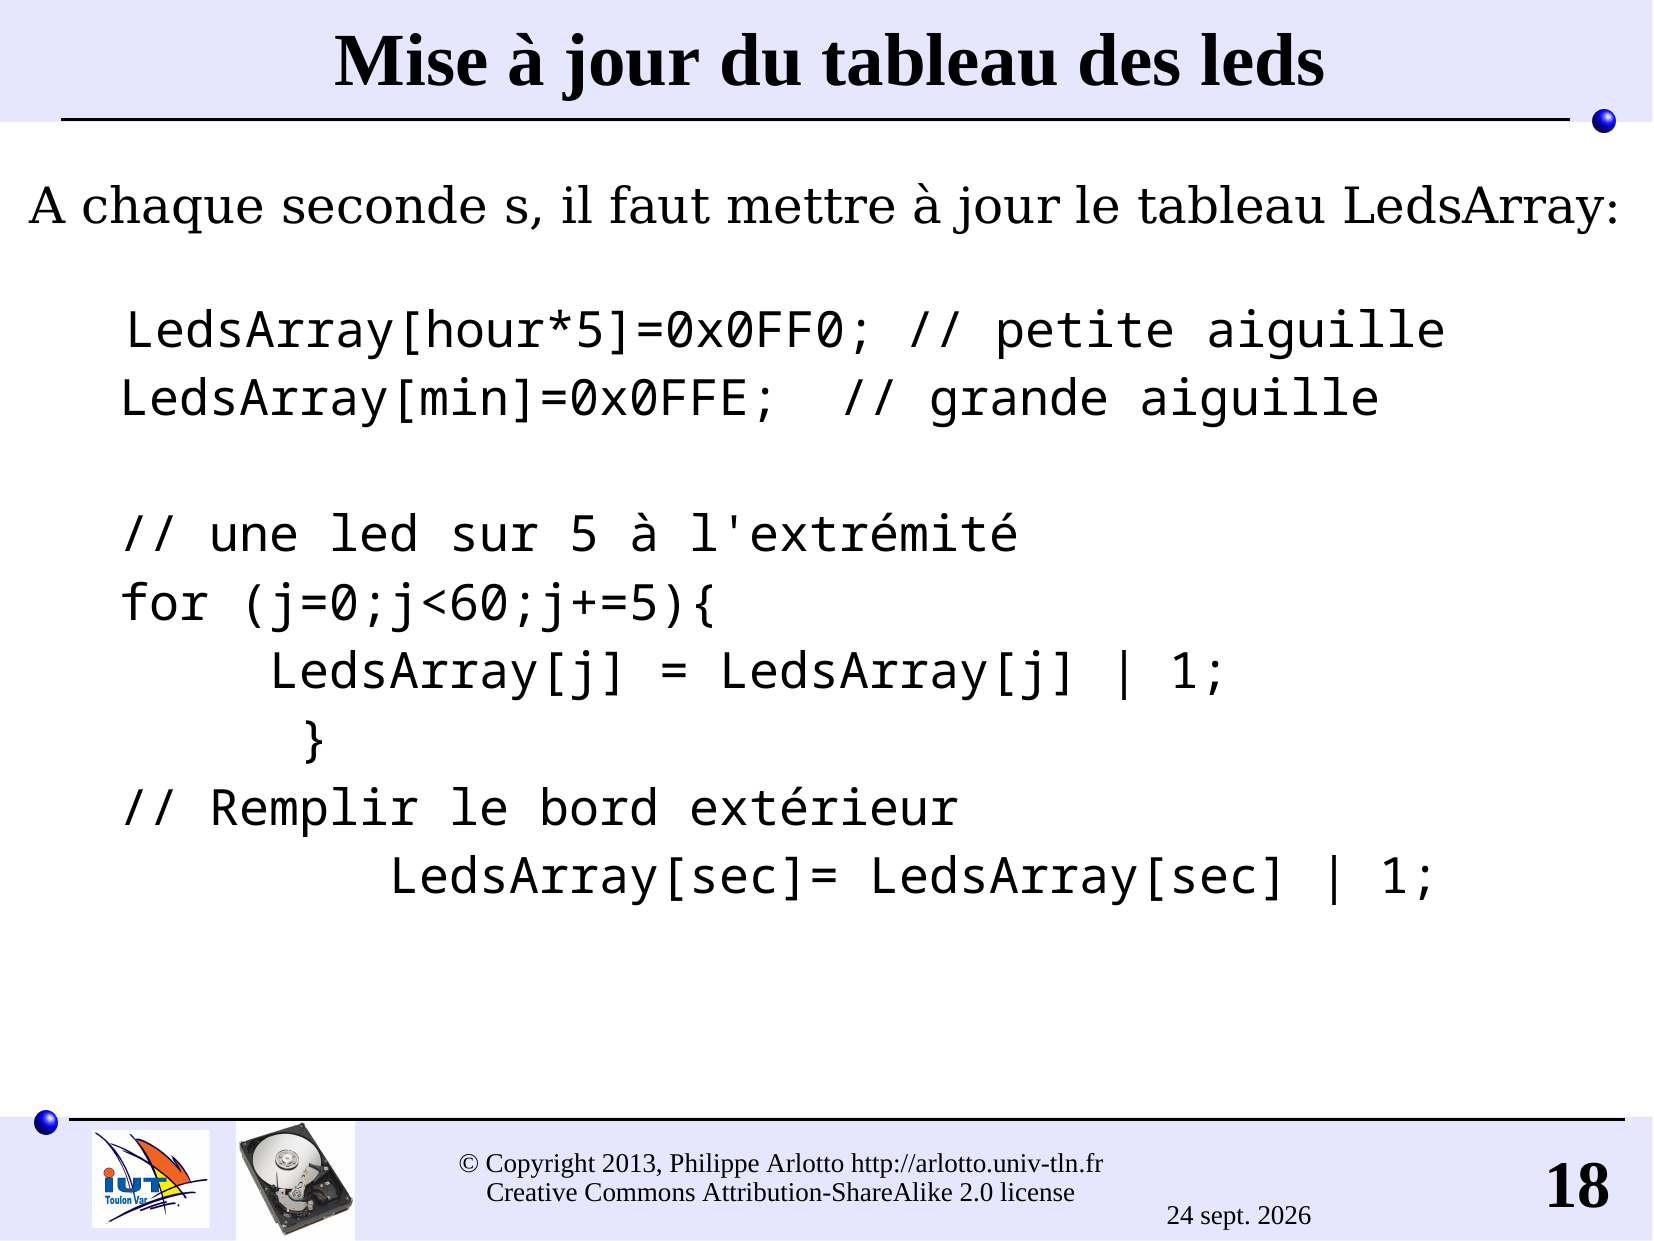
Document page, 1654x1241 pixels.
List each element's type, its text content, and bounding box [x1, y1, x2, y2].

picture [236, 1121, 355, 1241]
text_box A chaque seconde s, il faut mettre à jour le tableau LedsArray: LedsArray[hour*5]=0x0FF0; // petite aiguille LedsArray[min]=0x0FFE; // grande aiguille // une led sur 5 à l'extrémité for (j=0;j<60;j+=5){ LedsArray[j] = LedsArray[j] | 1; } // Remplir le bord extérieur LedsArray[sec]= LedsArray[sec] | 1; [29, 177, 1623, 936]
title Mise à jour du tableau des leds [95, 11, 1585, 110]
